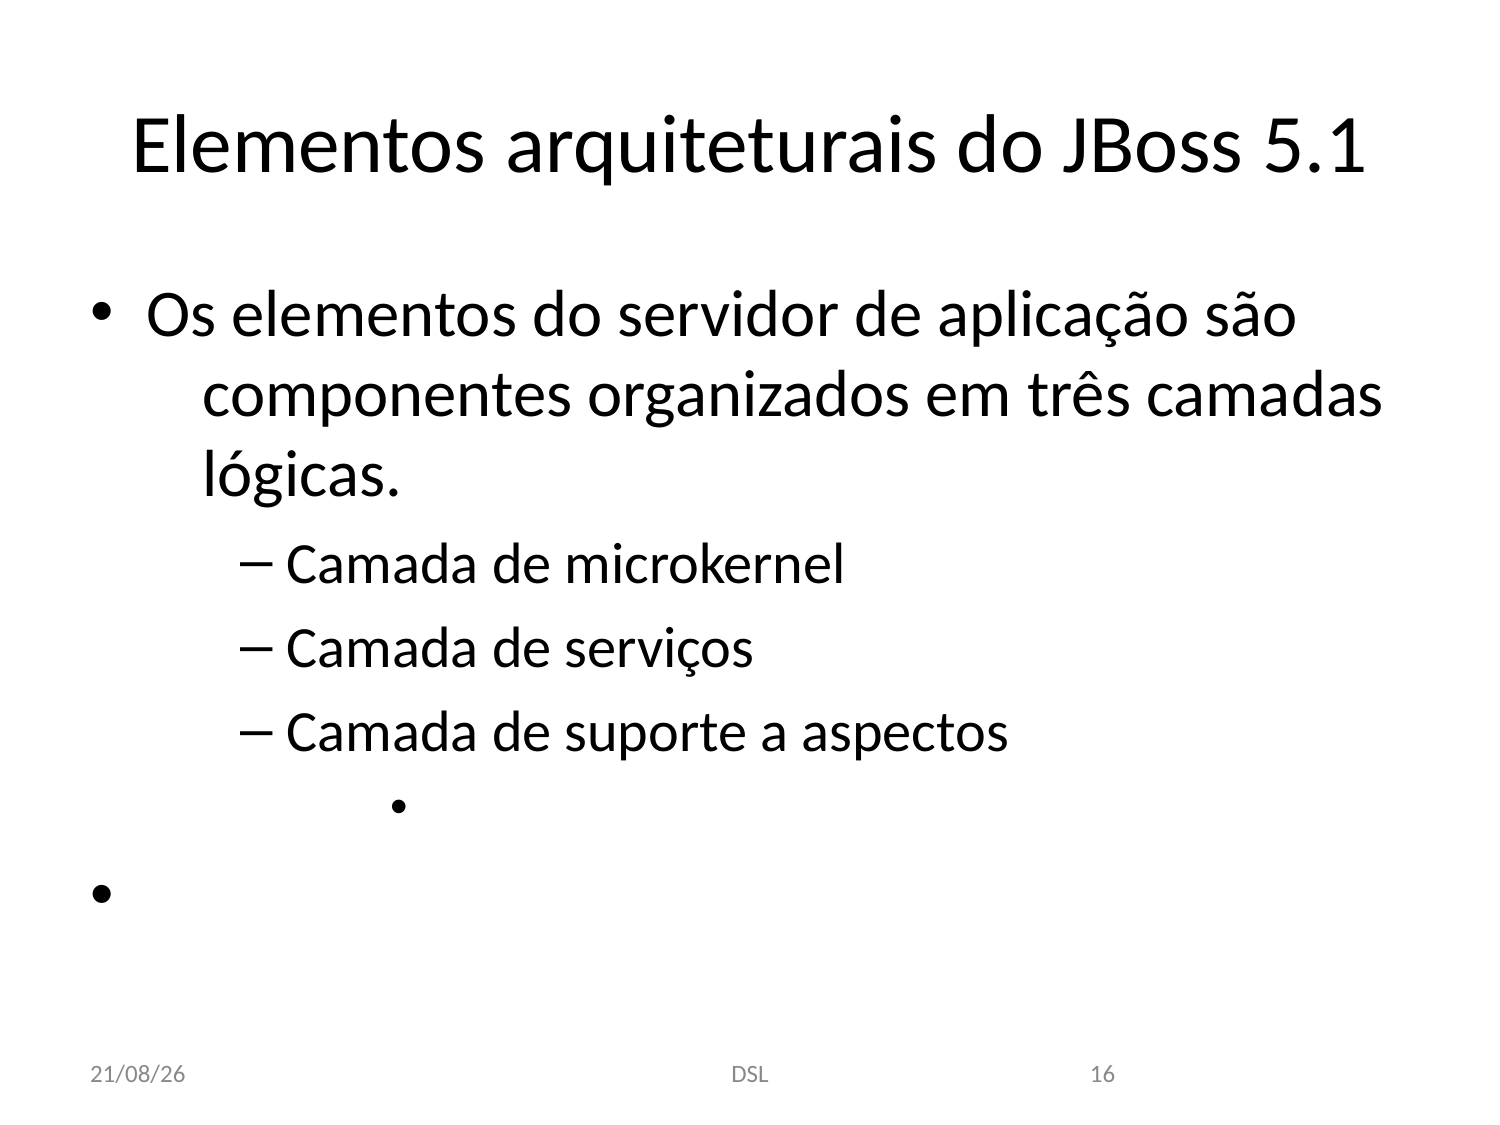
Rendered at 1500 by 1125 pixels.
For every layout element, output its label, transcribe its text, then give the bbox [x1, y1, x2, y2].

text_box DSL [512, 1042, 988, 1103]
title Elementos arquiteturais do JBoss 5.1 [75, 45, 1426, 233]
text_box 15/12/2009 [75, 1042, 426, 1103]
text_box 11 [1074, 1042, 1426, 1103]
list Os elementos do servidor de aplicação são componentes organizados em três camadas lógicas. Camada de microkernel Camada de serviços Camada de suporte a aspectos [75, 262, 1426, 1005]
